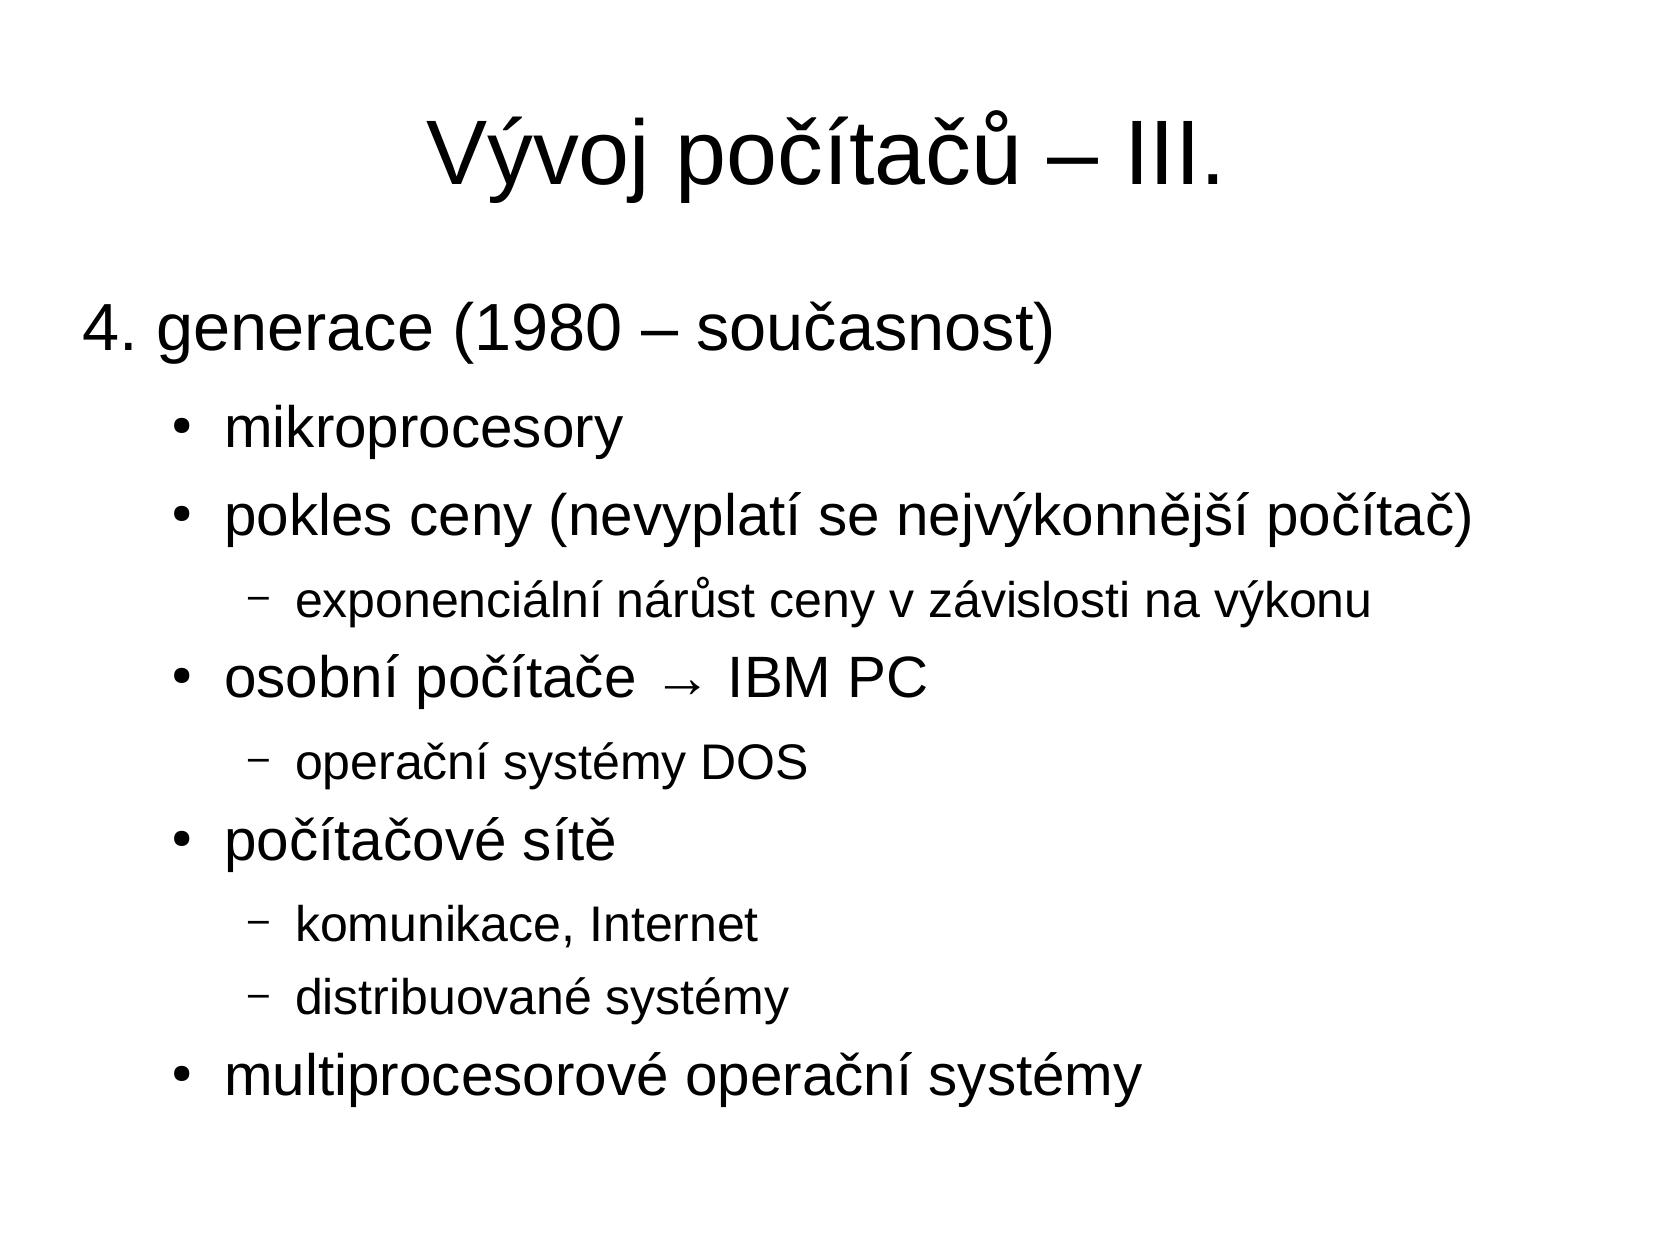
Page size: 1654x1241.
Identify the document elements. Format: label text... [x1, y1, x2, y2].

list 4. generace (1980 – současnost) mikroprocesory pokles ceny (nevyplatí se nejvýkonnější počítač) exponenciální nárůst ceny v závislosti na výkonu osobní počítače → IBM PC operační systémy DOS počítačové sítě komunikace, Internet distribuované systémy multiprocesorové operační systémy [82, 290, 1571, 1108]
title Vývoj počítačů – III. [82, 56, 1571, 250]
